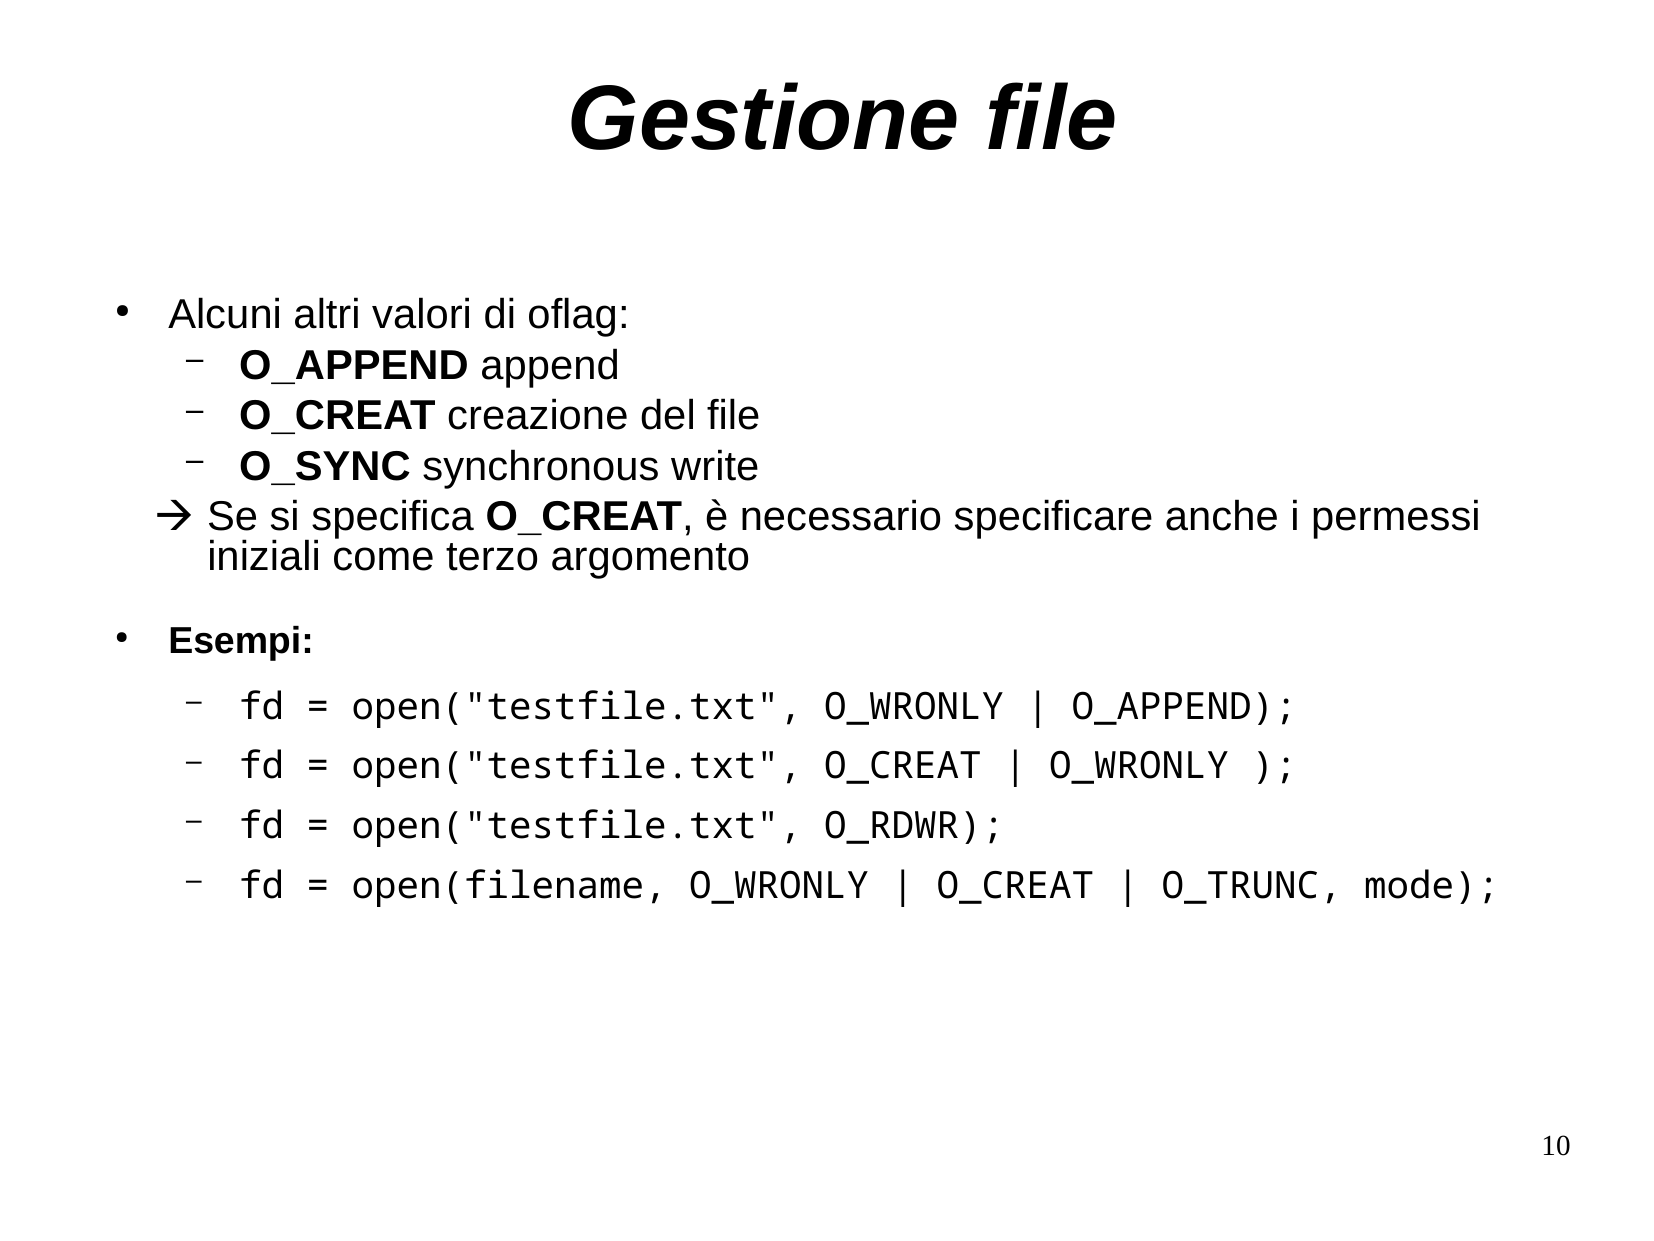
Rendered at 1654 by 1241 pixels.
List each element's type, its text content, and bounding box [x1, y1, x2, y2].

title Gestione file [82, 50, 1571, 257]
list Alcuni altri valori di oflag: O_APPEND append O_CREAT creazione del file O_SYNC synchronous write  Se si specifica O_CREAT, è necessario specificare anche i permessi iniziali come terzo argomento Esempi: fd = open("testfile.txt", O_WRONLY | O_APPEND); fd = open("testfile.txt", O_CREAT | O_WRONLY ); fd = open("testfile.txt", O_RDWR); fd = open(filename, O_WRONLY | O_CREAT | O_TRUNC, mode); [82, 289, 1571, 1109]
